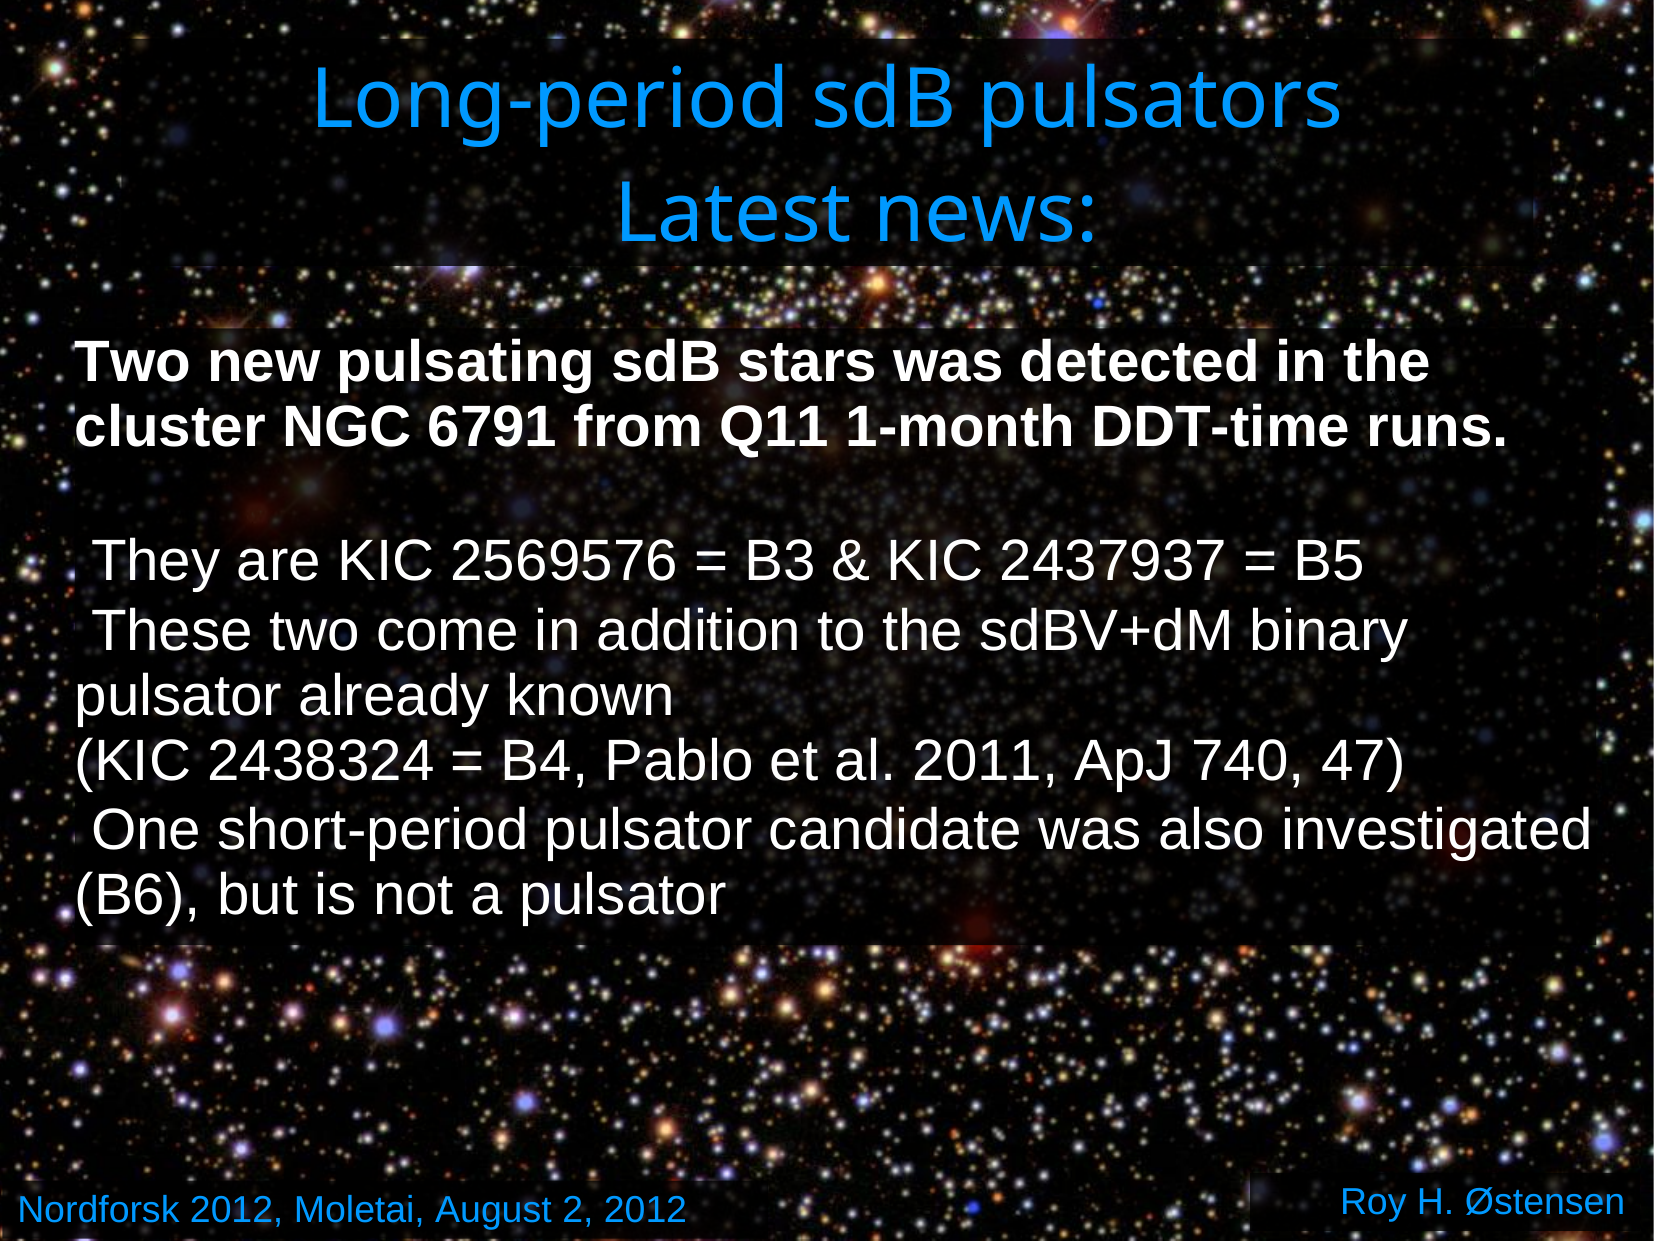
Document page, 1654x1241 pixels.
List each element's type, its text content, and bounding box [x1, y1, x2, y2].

list Two new pulsating sdB stars was detected in the cluster NGC 6791 from Q11 1-month DDT-time runs. They are KIC 2569576 = B3 & KIC 2437937 = B5 These two come in addition to the sdBV+dM binary pulsator already known (KIC 2438324 = B4, Pablo et al. 2011, ApJ 740, 47) One short-period pulsator candidate was also investigated (B6), but is not a pulsator [74, 328, 1597, 946]
picture [0, 0, 1654, 1241]
title Long-period sdB pulsators Latest news: [121, 45, 1534, 259]
